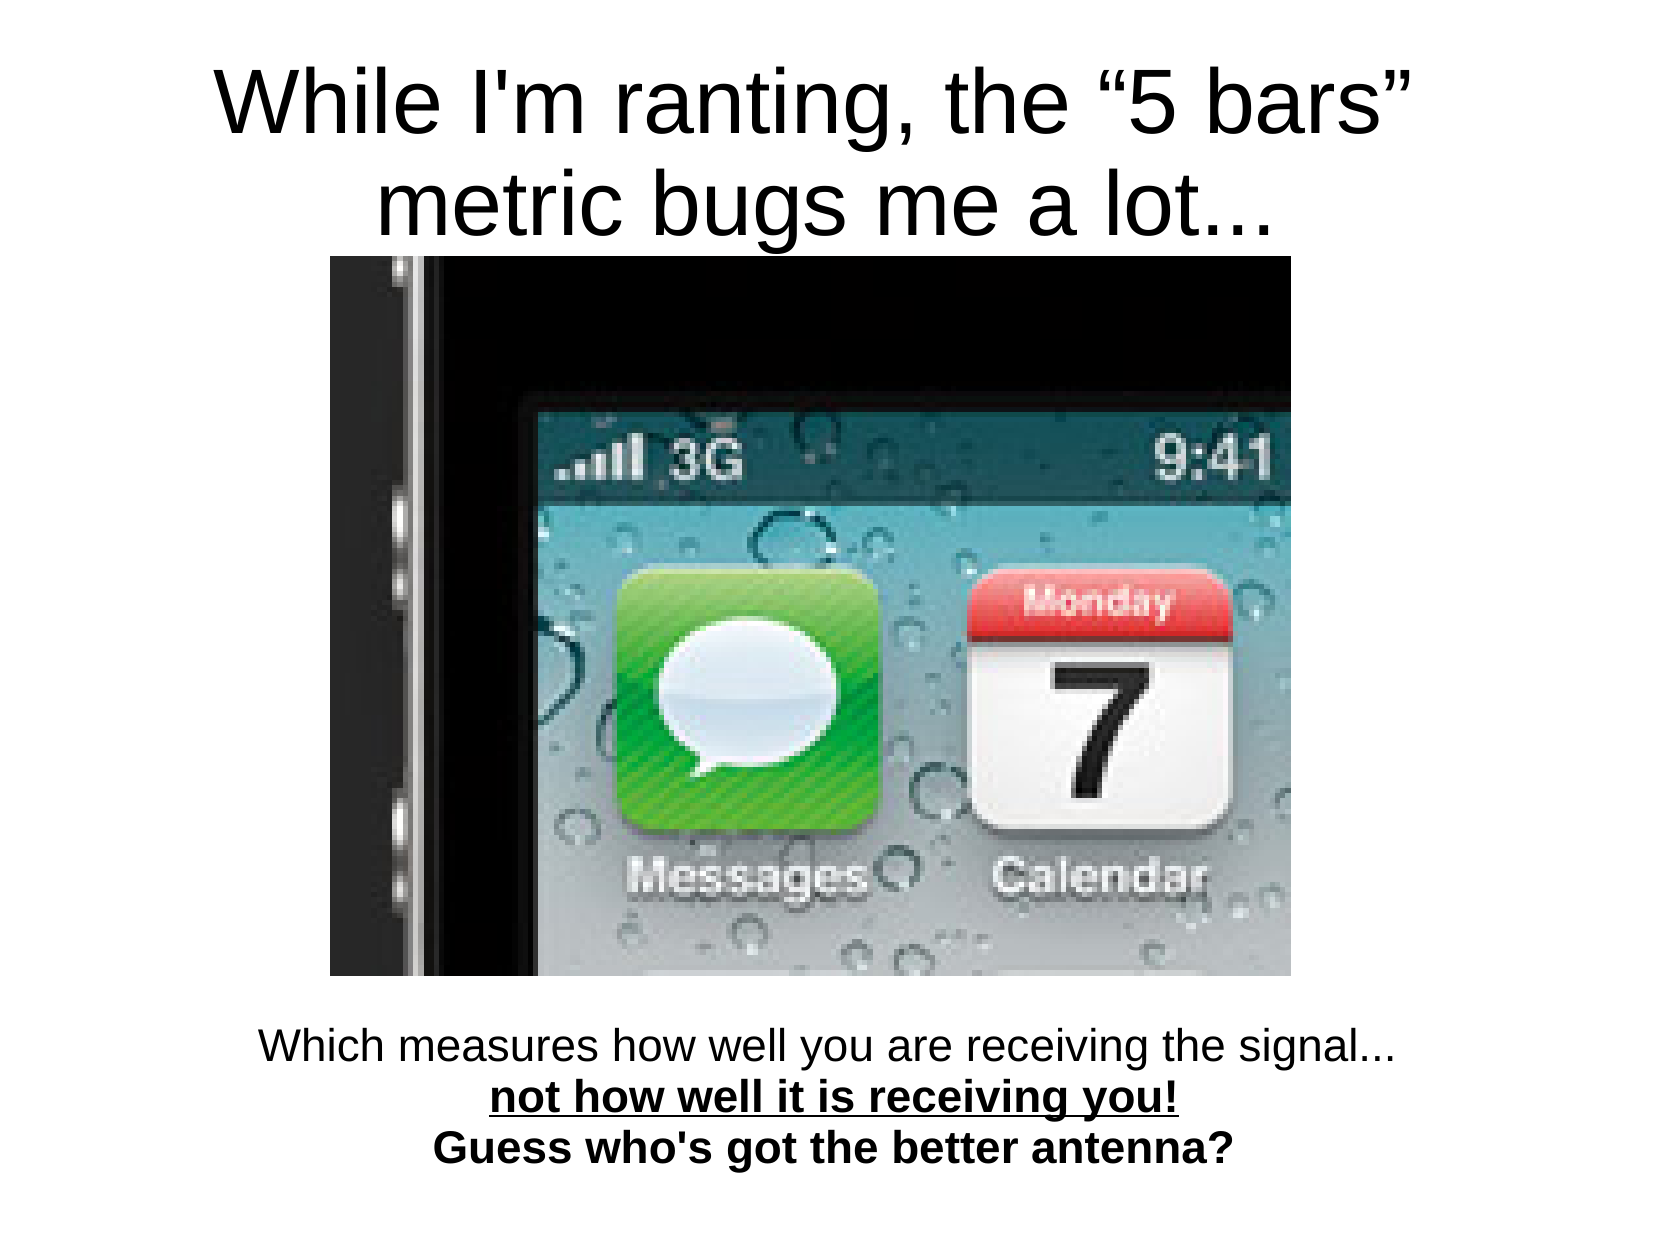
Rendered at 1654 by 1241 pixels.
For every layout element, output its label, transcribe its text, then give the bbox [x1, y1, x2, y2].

picture [330, 256, 1291, 976]
title While I'm ranting, the “5 bars” metric bugs me a lot... [82, 49, 1571, 257]
title Which measures how well you are receiving the signal... not how well it is receiving you! Guess who's got the better antenna? [90, 992, 1579, 1201]
